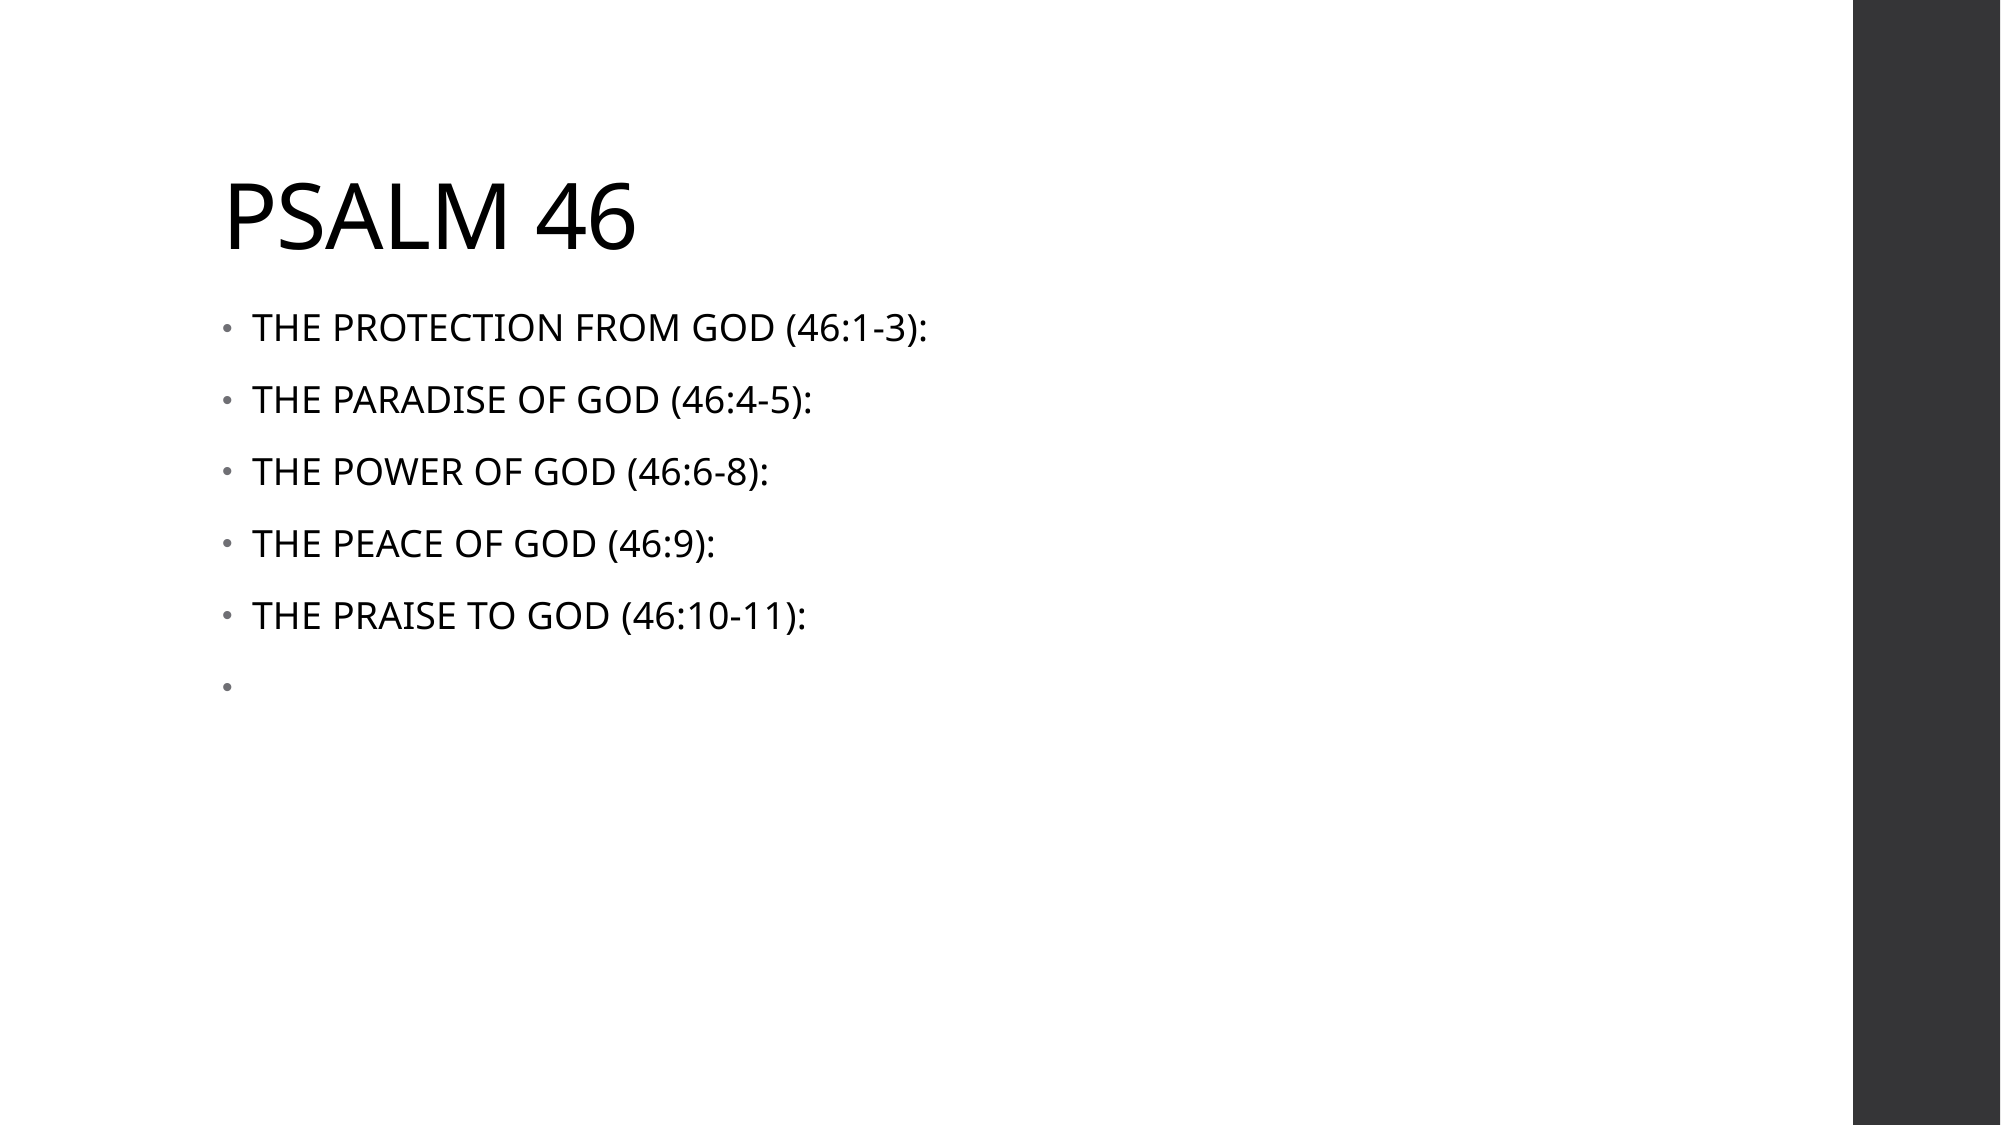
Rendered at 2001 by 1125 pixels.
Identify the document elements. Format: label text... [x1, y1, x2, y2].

list THE PROTECTION FROM GOD (46:1-3): THE PARADISE OF GOD (46:4-5): THE POWER OF GOD (46:6-8): THE PEACE OF GOD (46:9): THE PRAISE TO GOD (46:10-11): [206, 299, 1617, 1014]
title PSALM 46 [206, 60, 1797, 278]
